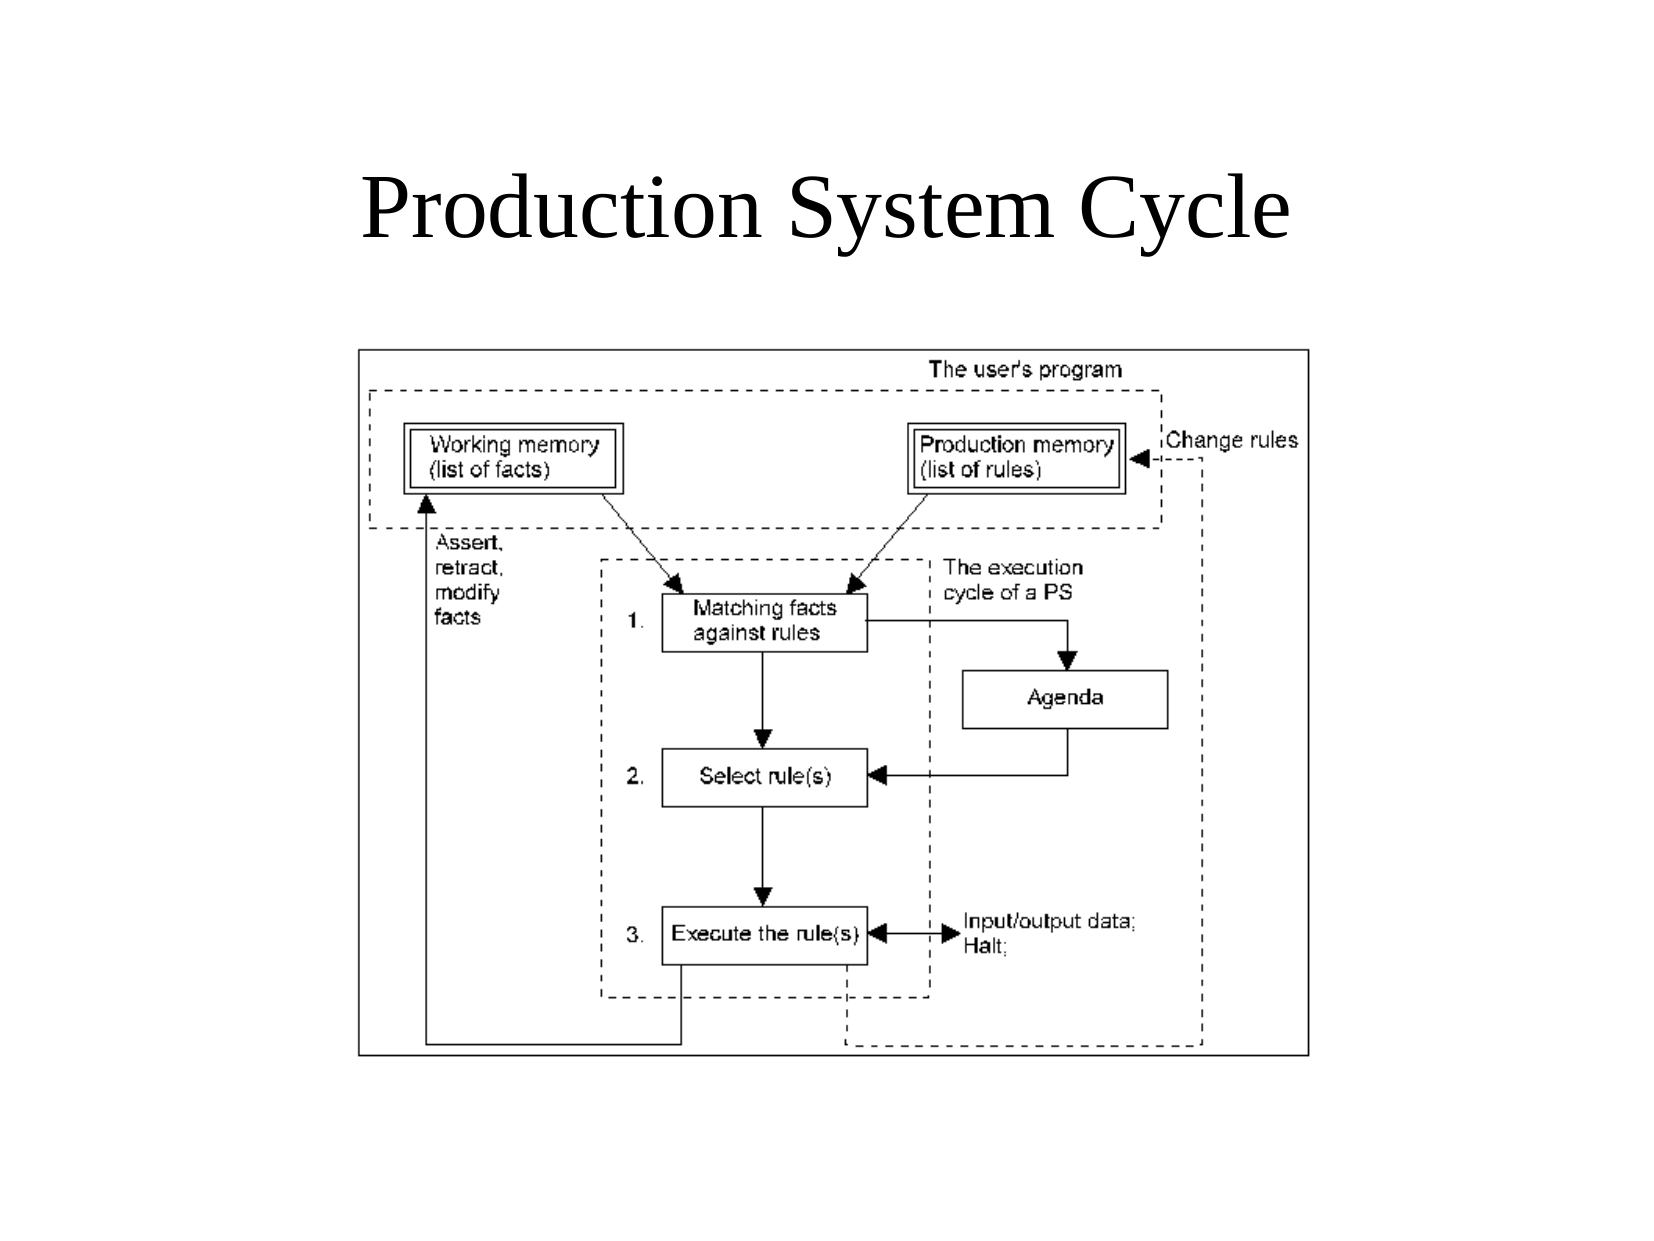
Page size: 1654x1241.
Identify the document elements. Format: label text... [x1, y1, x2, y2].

picture [349, 340, 1319, 1066]
title Production System Cycle [121, 102, 1534, 311]
